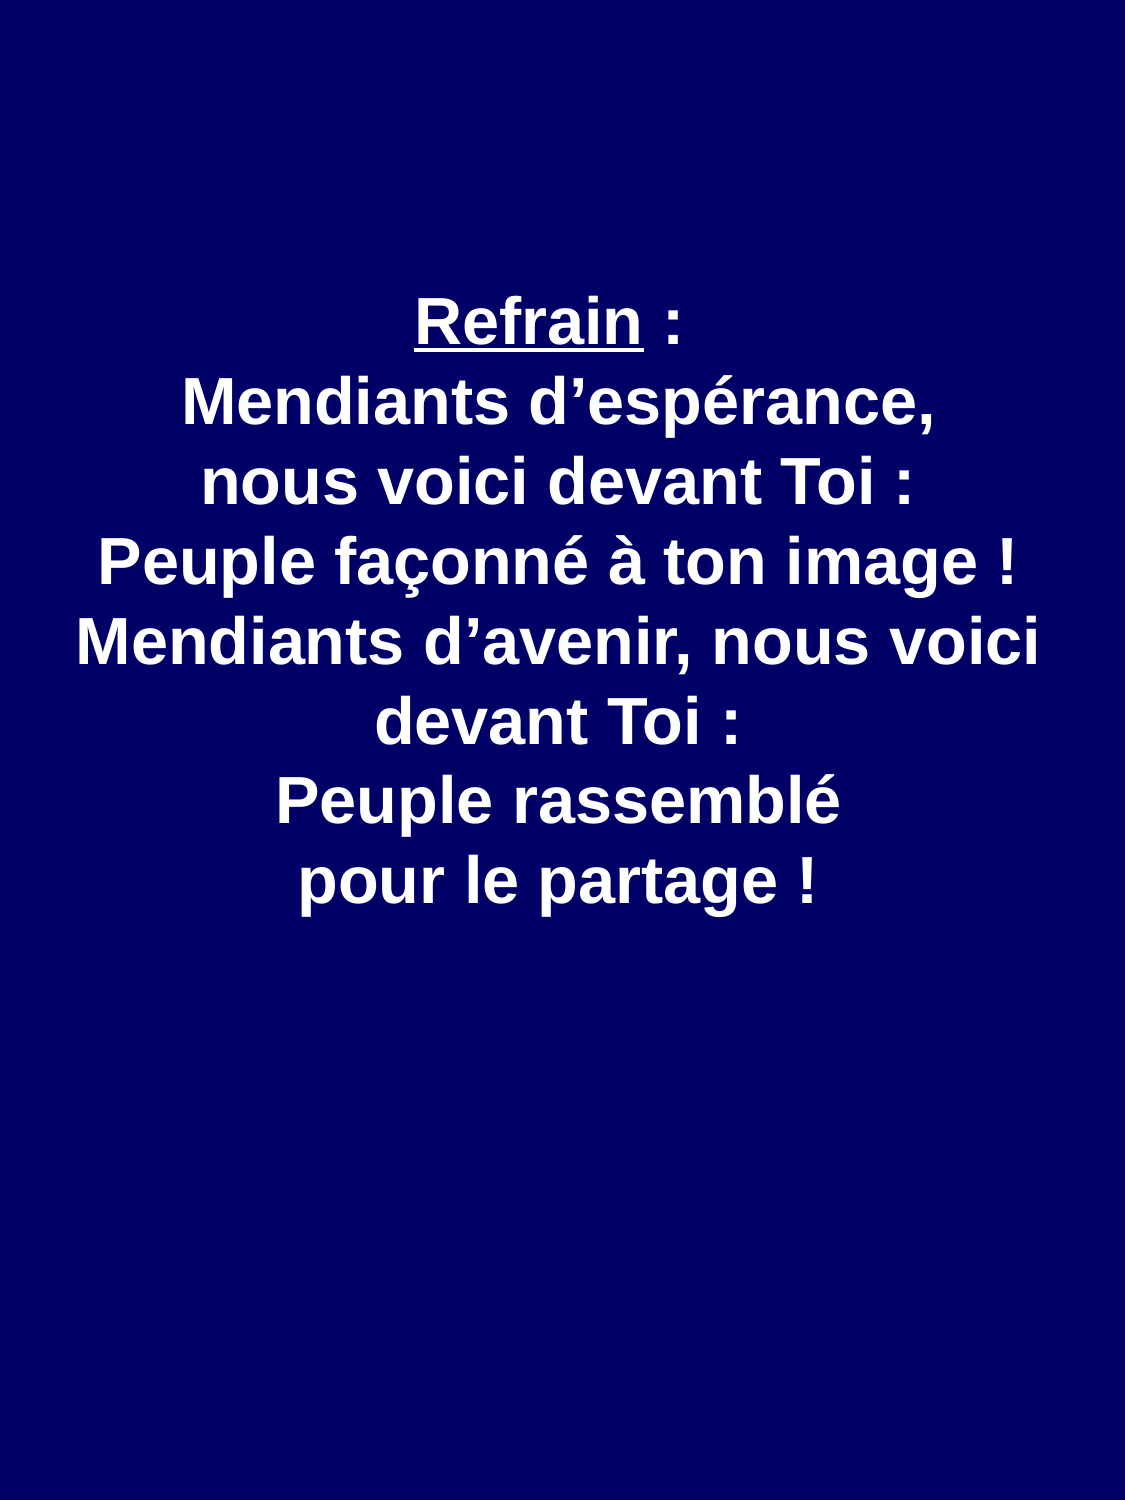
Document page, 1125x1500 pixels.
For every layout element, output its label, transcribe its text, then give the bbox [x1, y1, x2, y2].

text_box Refrain : Mendiants d’espérance, nous voici devant Toi : Peuple façonné à ton image ! Mendiants d’avenir, nous voici devant Toi : Peuple rassemblé pour le partage ! [0, 45, 1125, 1500]
